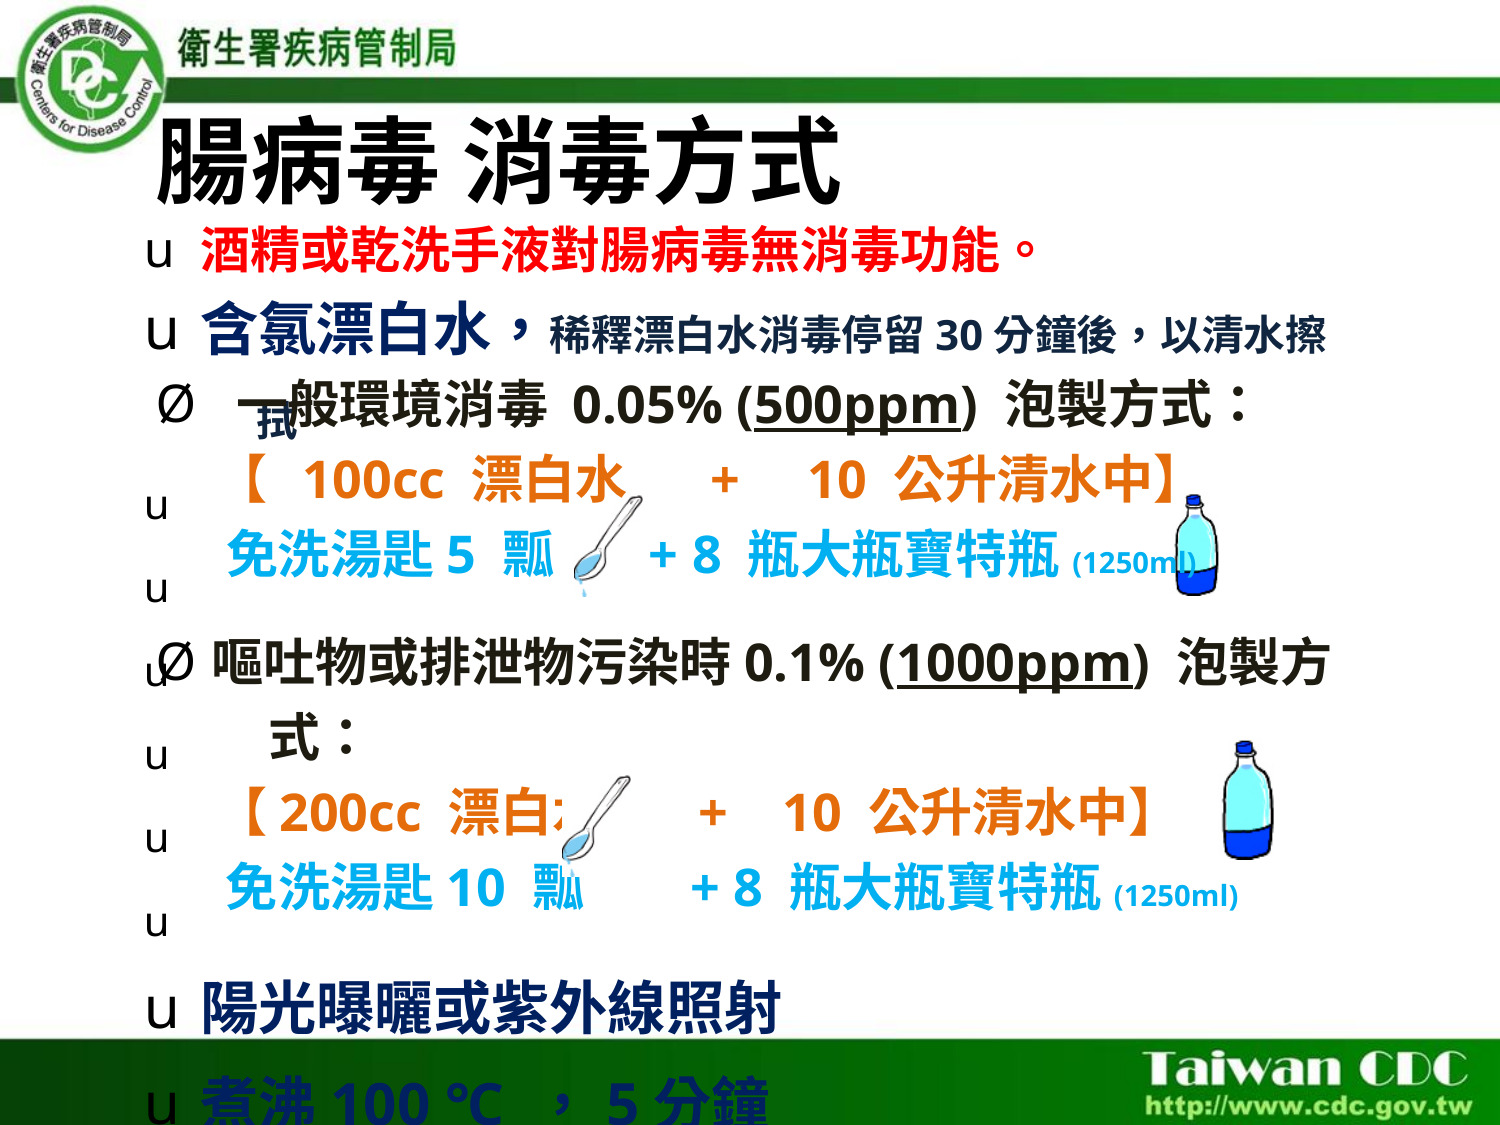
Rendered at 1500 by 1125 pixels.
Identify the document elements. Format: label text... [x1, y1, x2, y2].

list 腸病毒 消毒方式 [140, 93, 953, 223]
text_box 酒精或乾洗手液對腸病毒無消毒功能。 含氯漂白水，稀釋漂白水消毒停留30分鐘後，以清水擦拭 陽光曝曬或紫外線照射 煮沸100 ℃ ，5分鐘 [128, 187, 1383, 1125]
picture [1218, 738, 1278, 860]
text_box 一般環境消毒 0.05% (500ppm) 泡製方式： 【 100cc 漂白水 + 10 公升清水中】 免洗湯匙5 瓢 + 8 瓶大瓶寶特瓶(1250ml) [140, 351, 1251, 594]
picture [562, 773, 631, 877]
text_box 嘔吐物或排泄物污染時0.1% (1000ppm) 泡製方式： 【200cc 漂白水 + 10 公升清水中】 免洗湯匙10 瓢 + 8 瓶大瓶寶特瓶(1250ml) [140, 609, 1388, 852]
